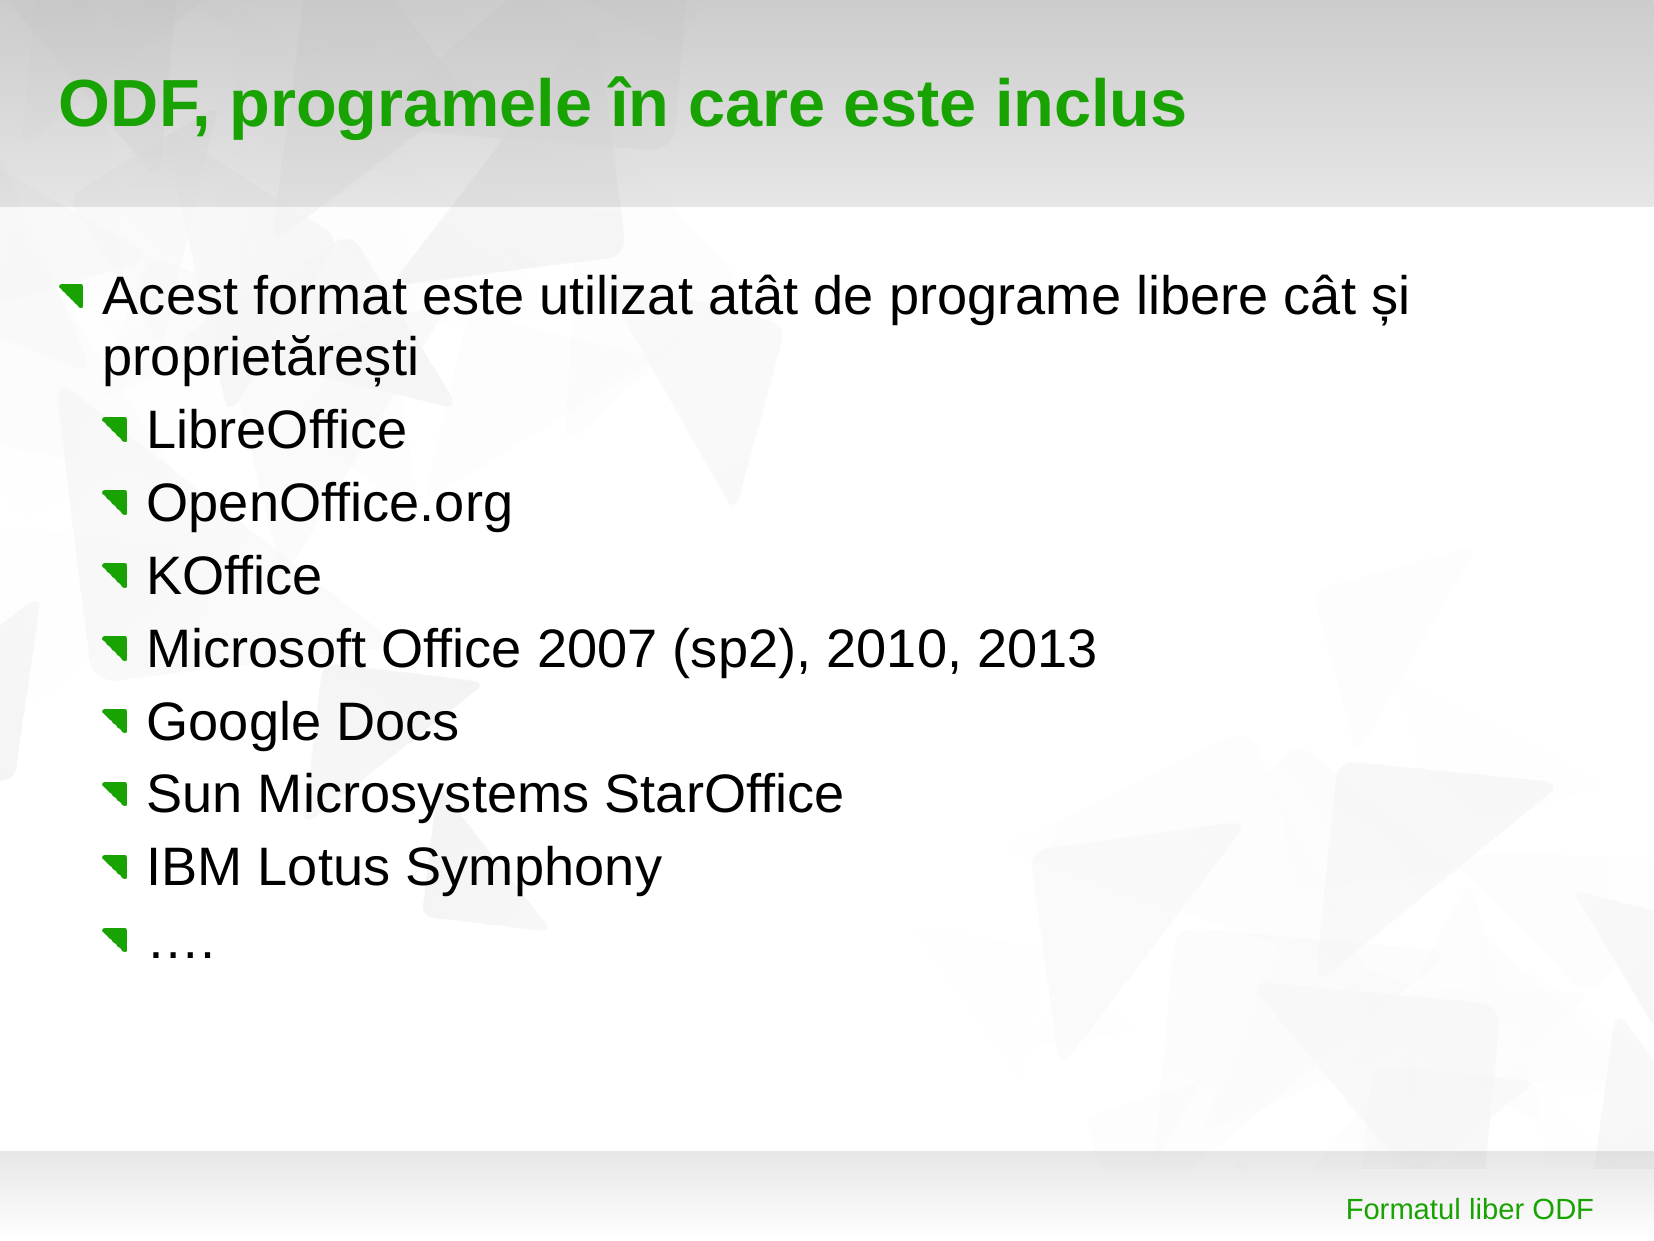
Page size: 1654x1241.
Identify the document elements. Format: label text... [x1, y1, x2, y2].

picture [0, 0, 783, 931]
title ODF, programele în care este inclus [59, 29, 1595, 178]
list Acest format este utilizat atât de programe libere cât și proprietărești LibreOffice OpenOffice.org KOffice Microsoft Office 2007 (sp2), 2010, 2013 Google Docs Sun Microsystems StarOffice IBM Lotus Symphony …. [59, 265, 1595, 986]
picture [915, 548, 1654, 1169]
